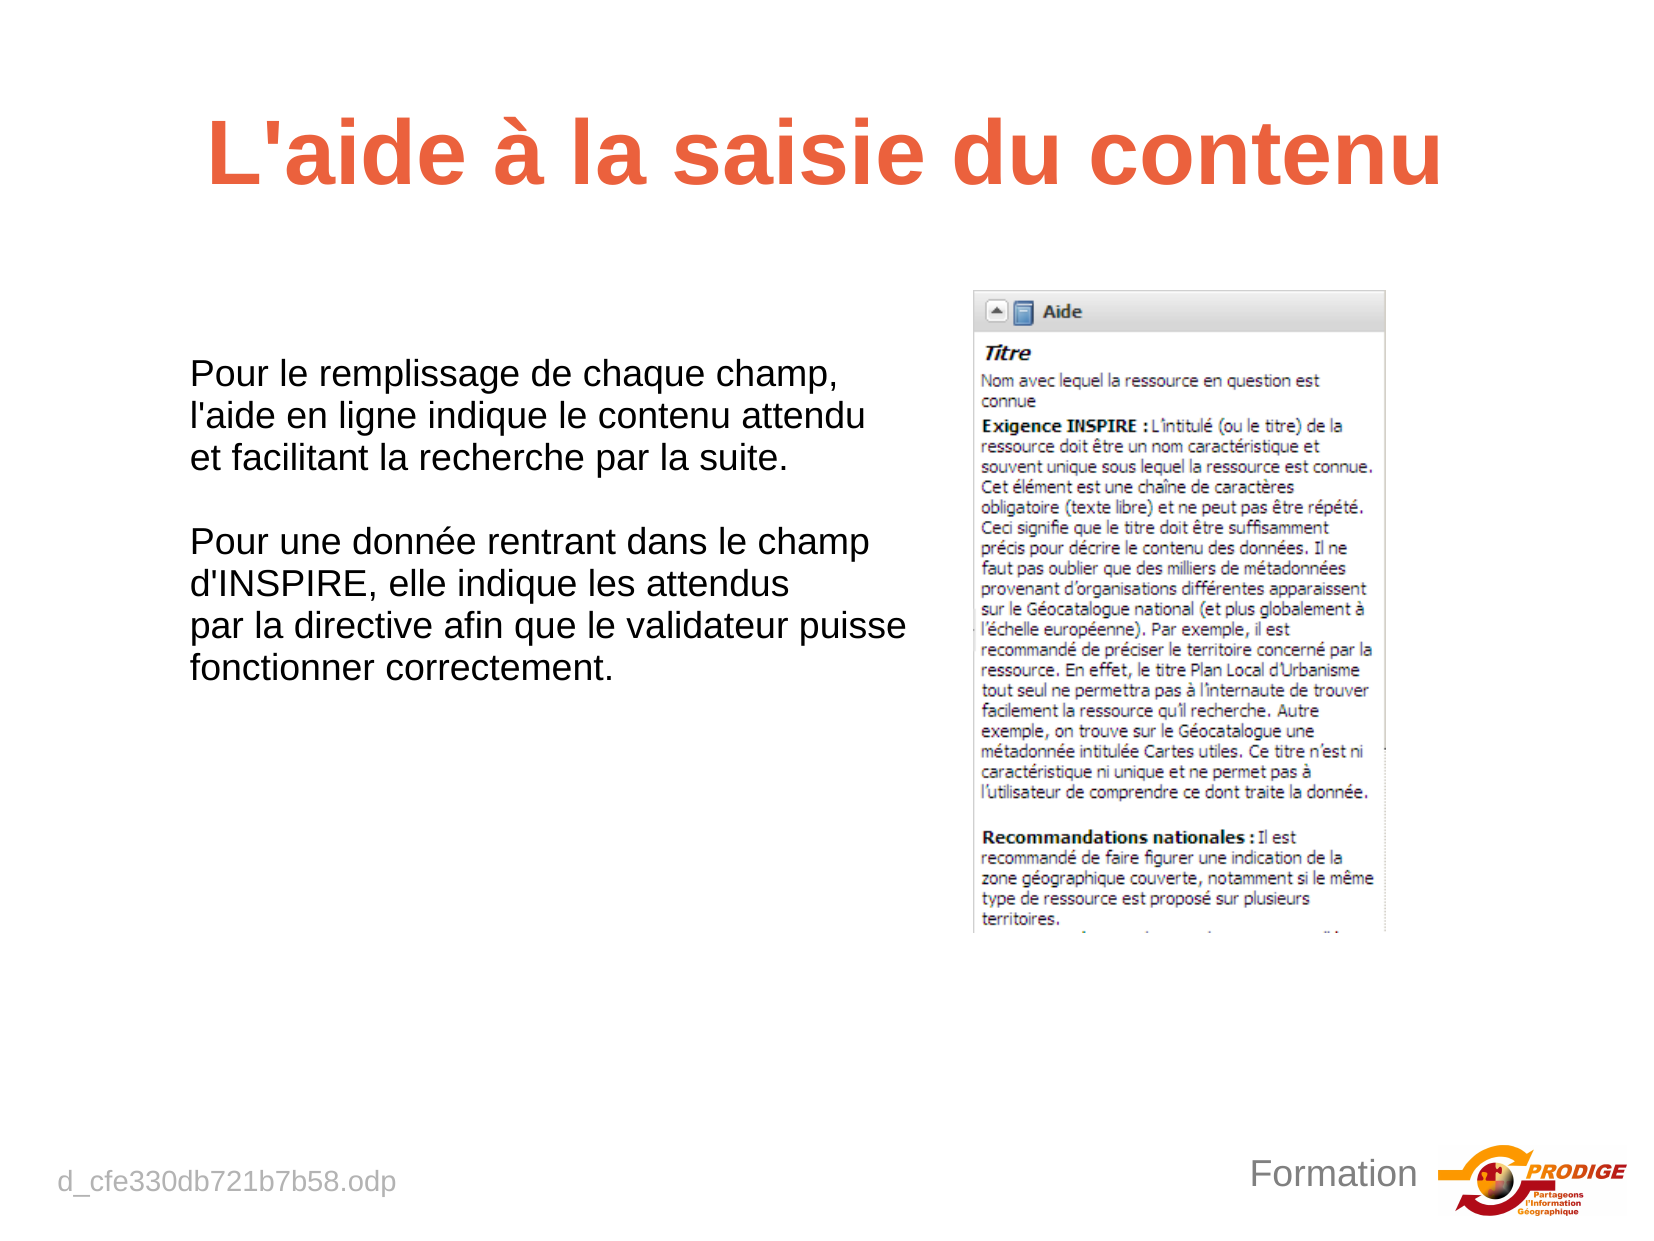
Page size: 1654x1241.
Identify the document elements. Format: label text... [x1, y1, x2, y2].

picture [973, 290, 1386, 933]
text_box Pour le remplissage de chaque champ, l'aide en ligne indique le contenu attendu et facilitant la recherche par la suite. Pour une donnée rentrant dans le champ d'INSPIRE, elle indique les attendus par la directive afin que le validateur puisse fonctionner correctement. [175, 344, 923, 697]
title L'aide à la saisie du contenu [82, 56, 1571, 250]
picture [1438, 1145, 1627, 1216]
